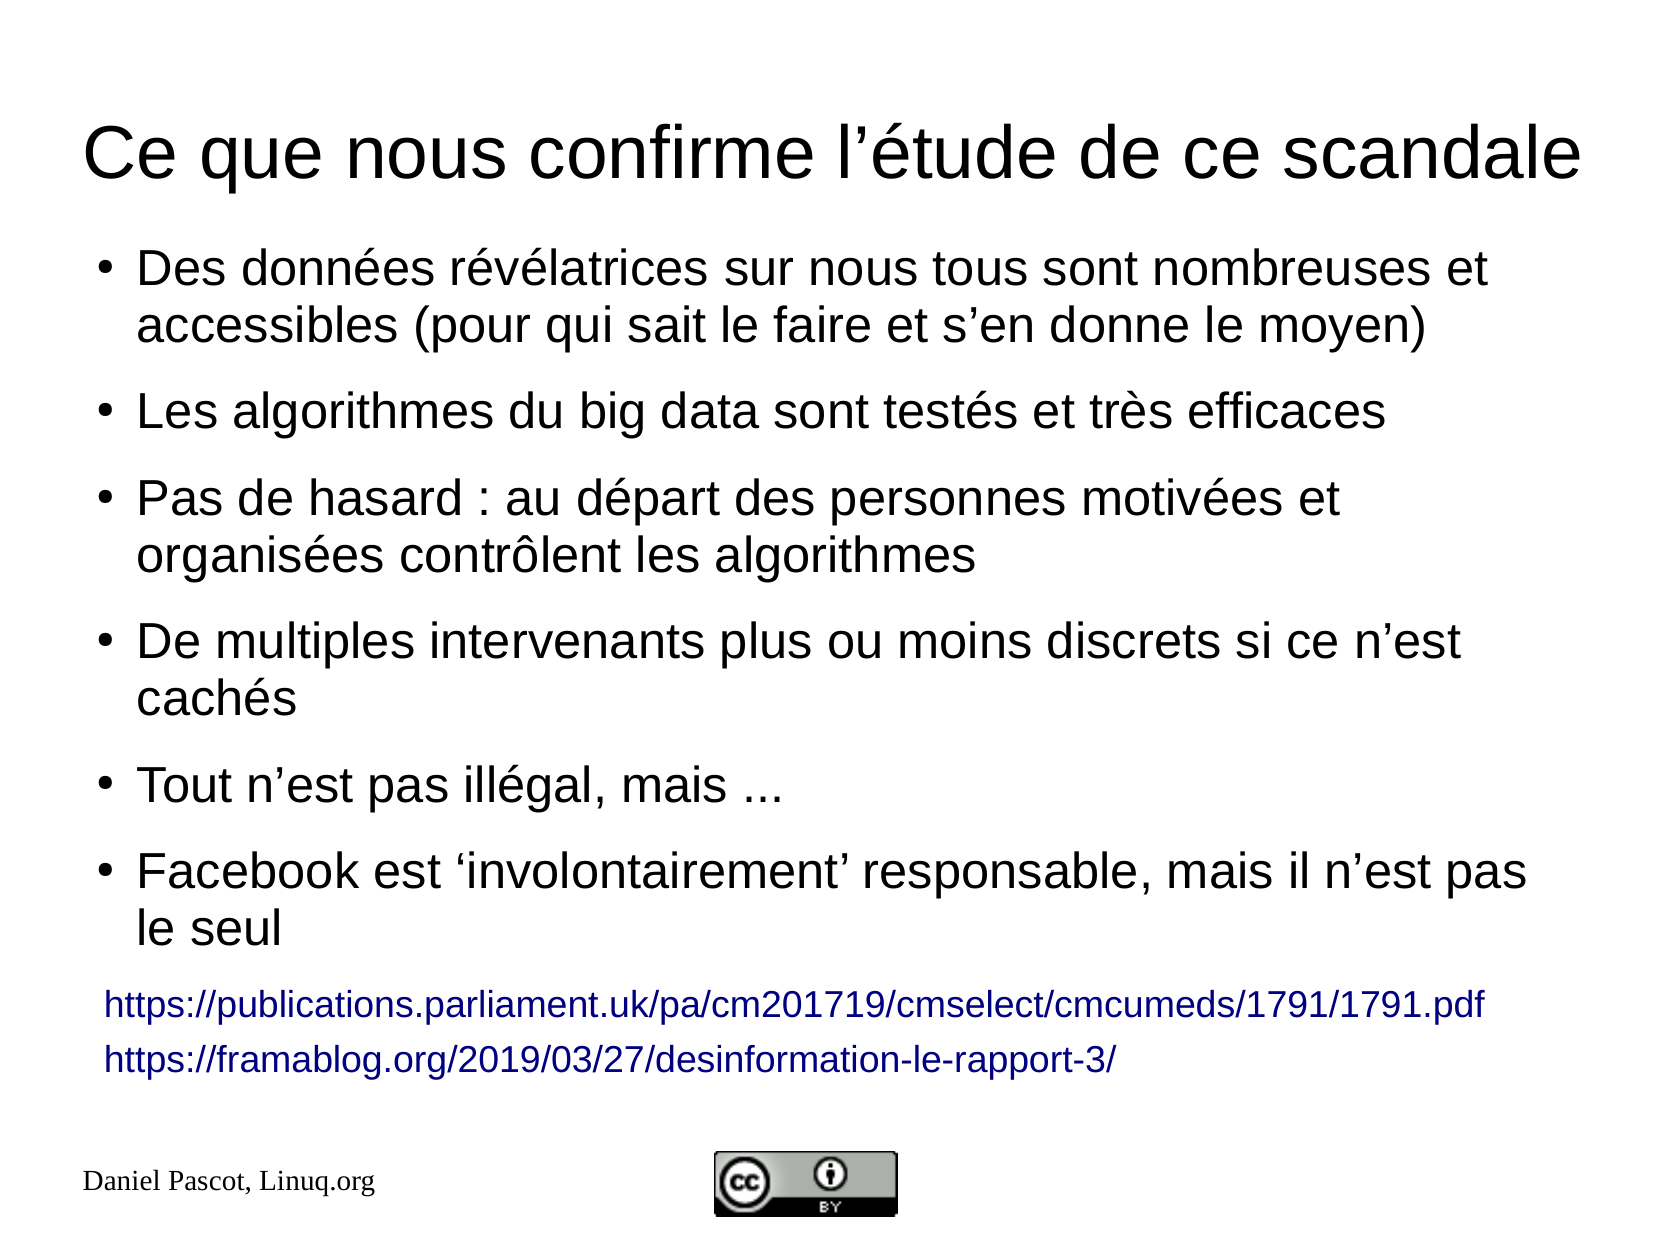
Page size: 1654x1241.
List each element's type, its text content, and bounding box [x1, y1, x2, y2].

text_box https://framablog.org/2019/03/27/desinformation-le-rapport-3/ [89, 1030, 1132, 1088]
text_box https://publications.parliament.uk/pa/cm201719/cmselect/cmcumeds/1791/1791.pdf [89, 976, 1501, 1034]
title Ce que nous confirme l’étude de ce scandale [82, 49, 1607, 257]
picture [714, 1151, 898, 1217]
list Des données révélatrices sur nous tous sont nombreuses et accessibles (pour qui sait le faire et s’en donne le moyen) Les algorithmes du big data sont testés et très efficaces Pas de hasard : au départ des personnes motivées et organisées contrôlent les algorithmes De multiples intervenants plus ou moins discrets si ce n’est cachés Tout n’est pas illégal, mais ... Facebook est ‘involontairement’ responsable, mais il n’est pas le seul [82, 239, 1571, 959]
